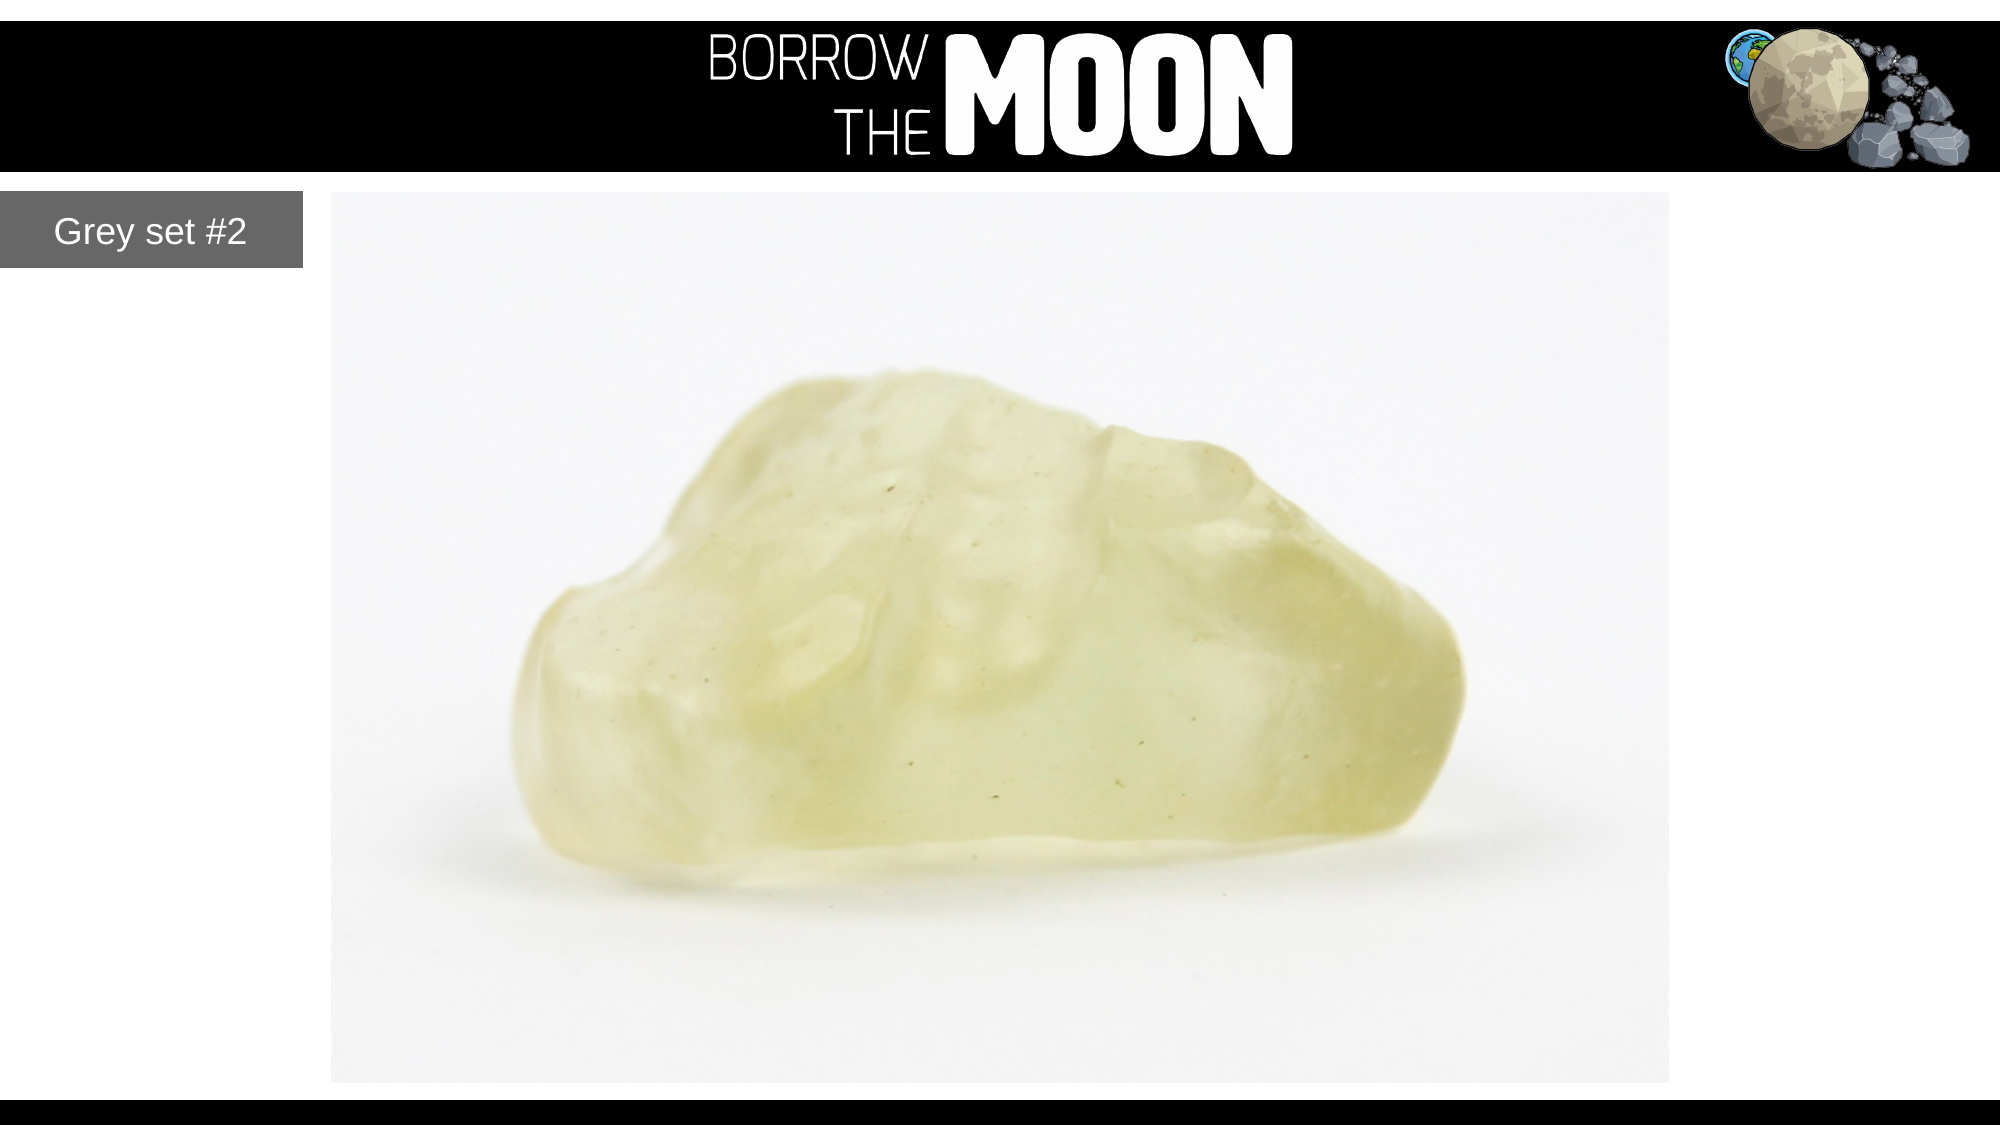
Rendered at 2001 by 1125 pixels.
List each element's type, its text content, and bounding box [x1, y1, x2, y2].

text_box Grey set #2 [0, 191, 303, 268]
picture [331, 192, 1669, 1083]
